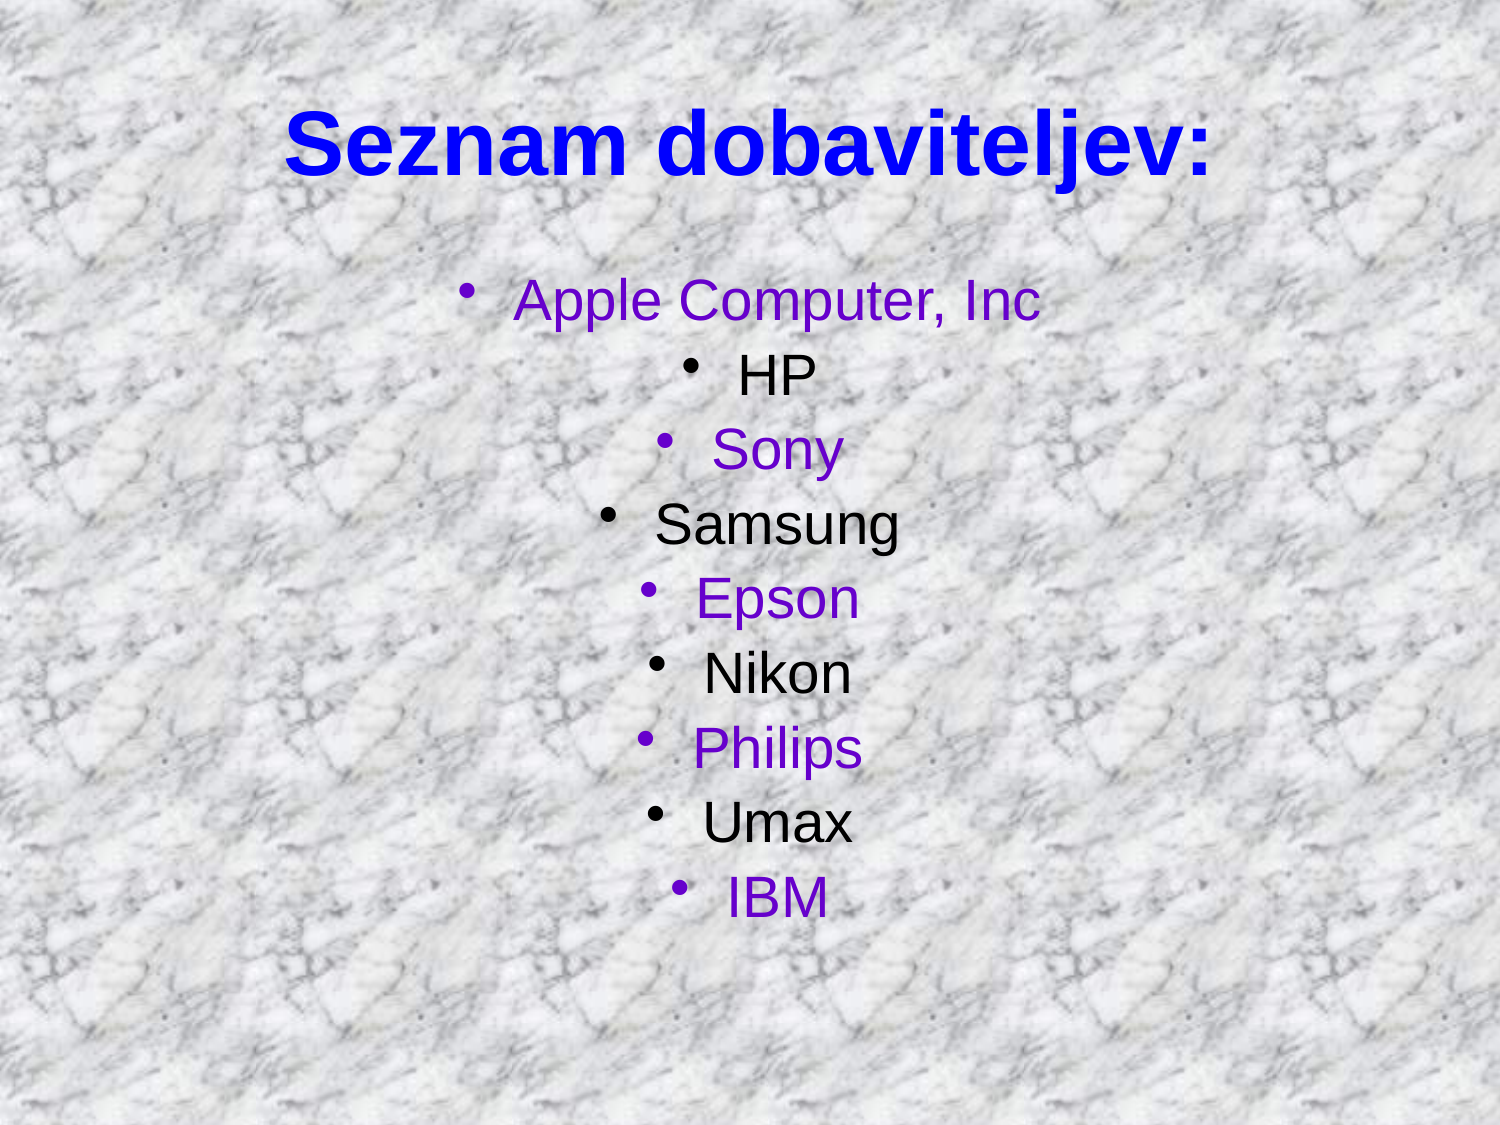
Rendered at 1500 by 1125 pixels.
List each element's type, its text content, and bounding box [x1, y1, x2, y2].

title Seznam dobaviteljev: [75, 45, 1425, 233]
picture [0, 0, 1500, 1125]
list Apple Computer, Inc HP Sony Samsung Epson Nikon Philips Umax IBM [75, 262, 1425, 1005]
